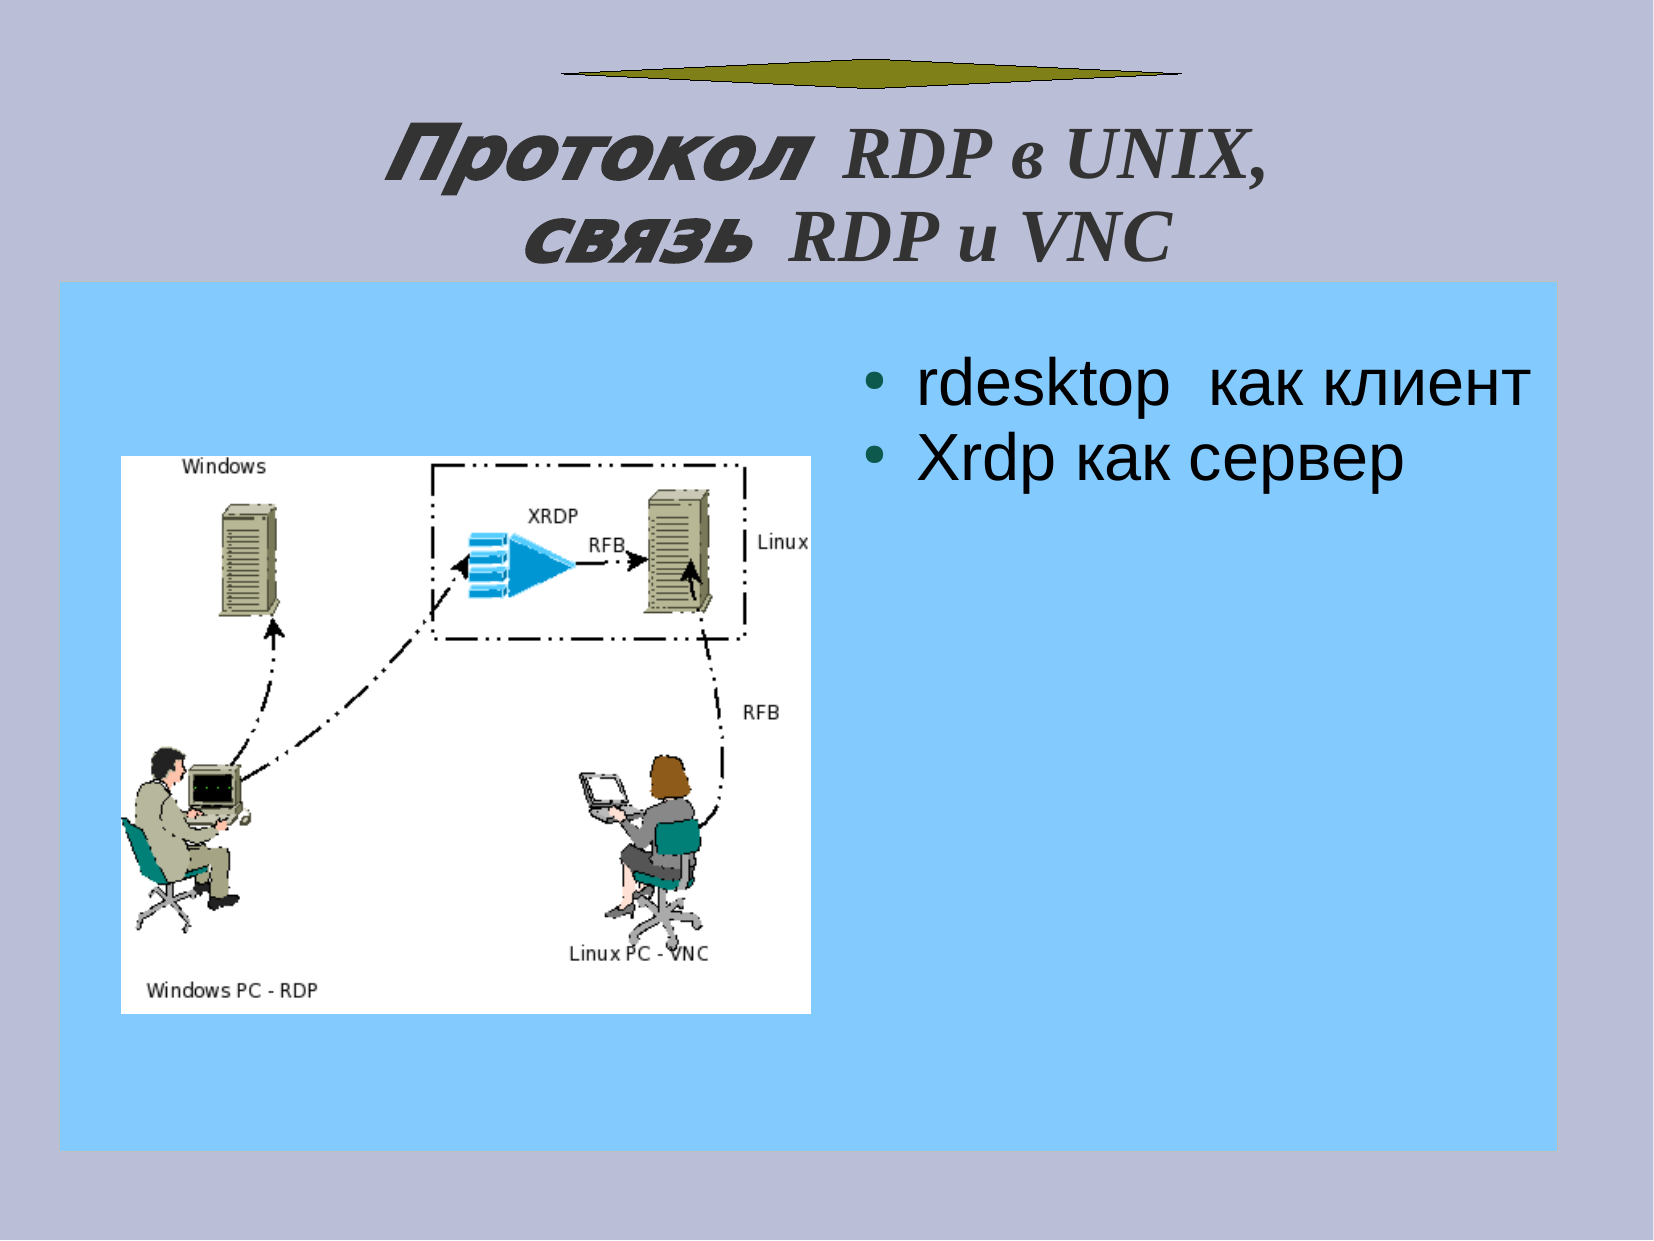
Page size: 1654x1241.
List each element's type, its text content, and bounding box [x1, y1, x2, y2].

picture [121, 456, 811, 1015]
list rdesktop как клиент Xrdp как сервер [845, 344, 1535, 1127]
title Протокол RDP в UNIX, связь RDP и VNC [121, 91, 1534, 299]
